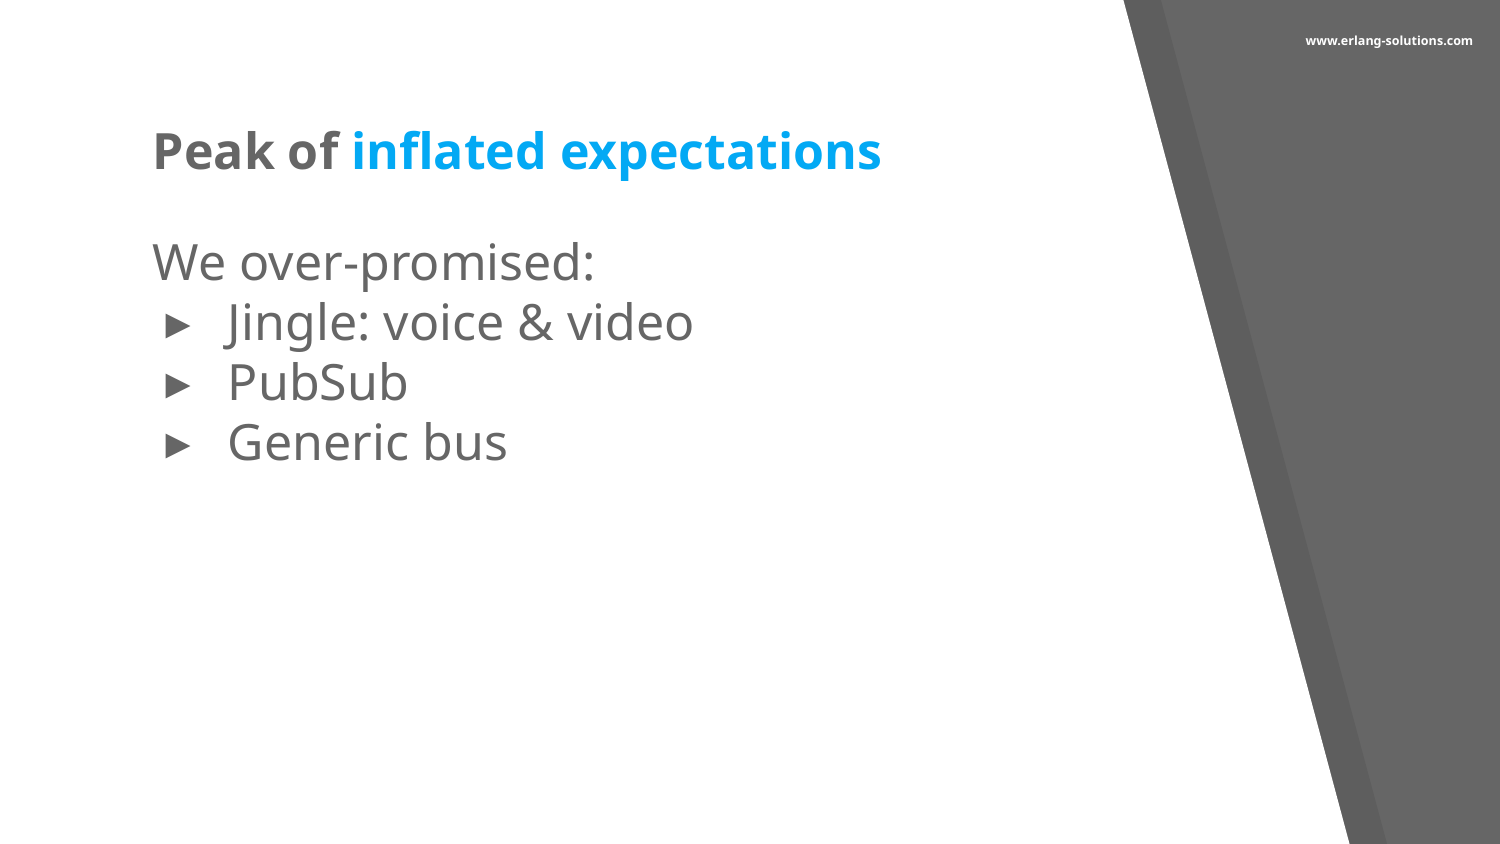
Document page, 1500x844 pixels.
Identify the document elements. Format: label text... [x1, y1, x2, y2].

list We over-promised: Jingle: voice & video PubSub Generic bus [137, 215, 973, 586]
title Peak of inflated expectations [137, 115, 1012, 195]
